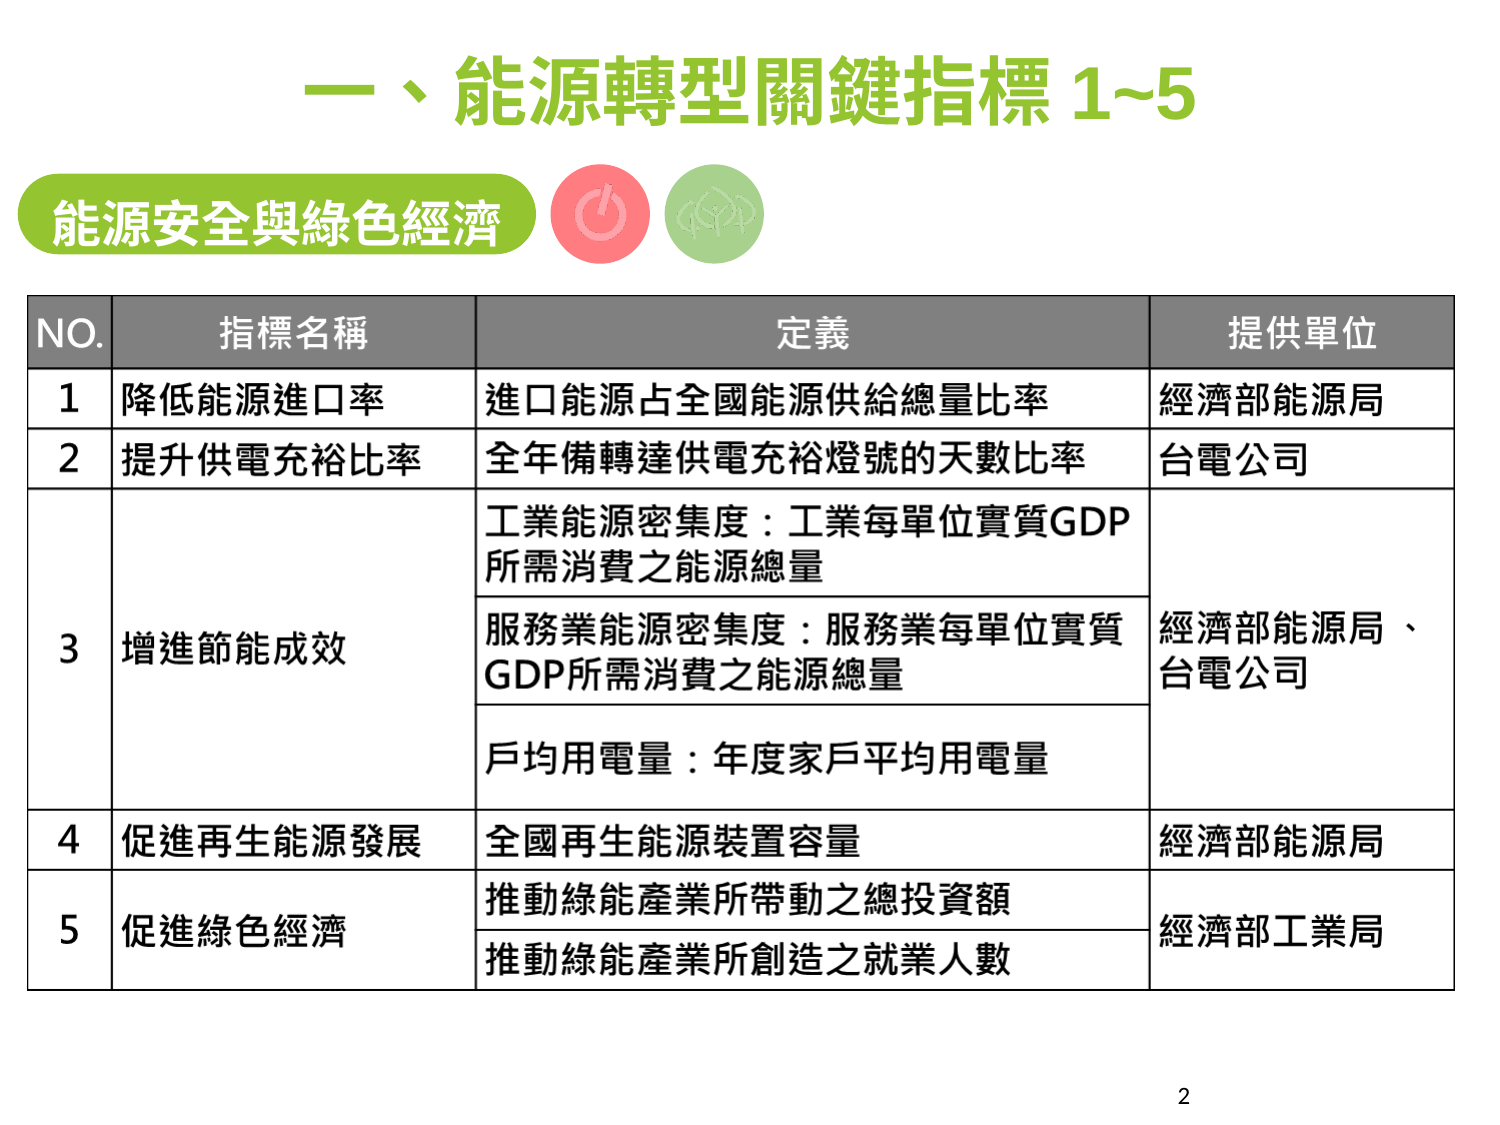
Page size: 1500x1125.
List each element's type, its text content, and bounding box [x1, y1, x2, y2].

picture [27, 295, 1456, 1007]
text_box [550, 164, 650, 264]
text_box [691, 252, 747, 264]
text_box 2 [1162, 1065, 1500, 1125]
picture [669, 168, 761, 260]
text_box 能源安全與綠色經濟 [17, 173, 537, 255]
picture [561, 175, 639, 253]
text_box [682, 164, 736, 176]
text_box [754, 184, 764, 234]
text_box [664, 191, 677, 247]
title 一、能源轉型關鍵指標1~5 [103, 42, 1397, 149]
